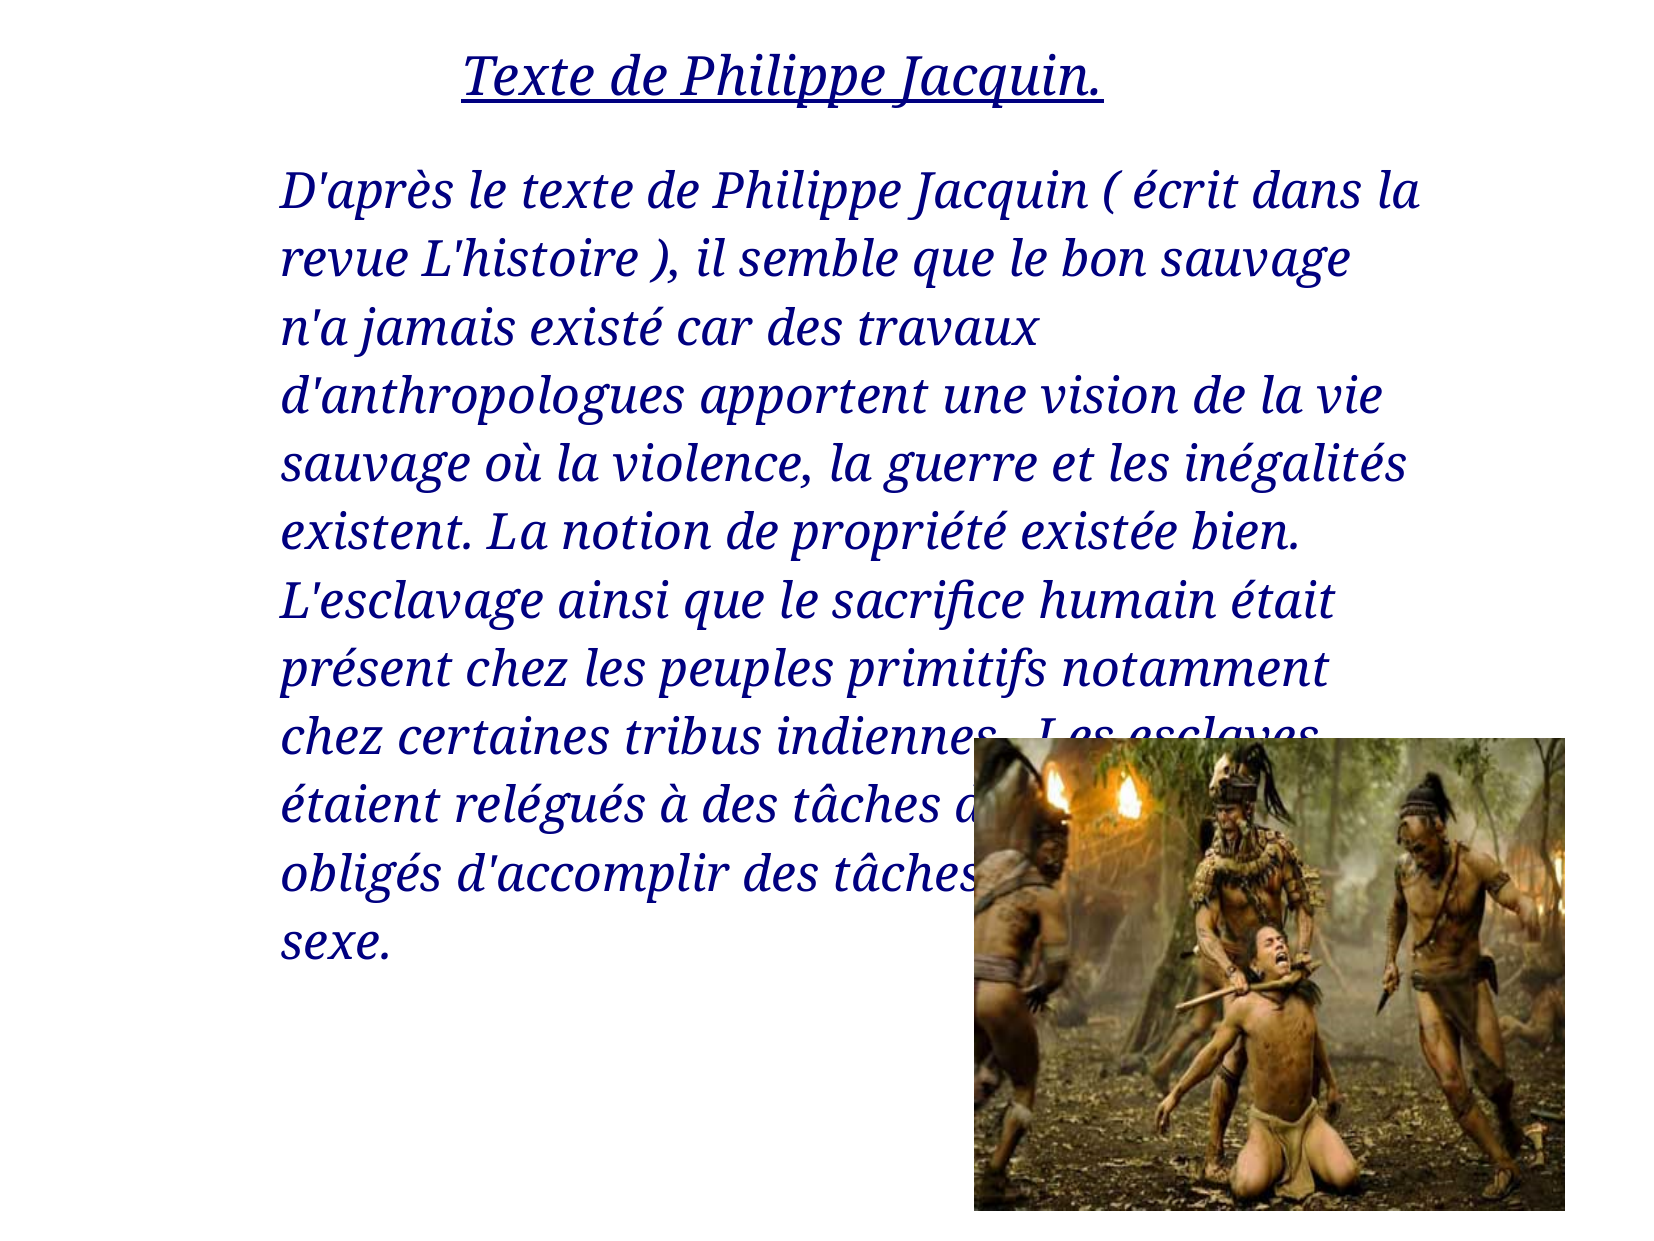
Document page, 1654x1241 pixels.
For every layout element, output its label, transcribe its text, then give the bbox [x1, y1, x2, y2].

text_box D'après le texte de Philippe Jacquin ( écrit dans la revue L'histoire ), il semble que le bon sauvage n'a jamais existé car des travaux d'anthropologues apportent une vision de la vie sauvage où la violence, la guerre et les inégalités existent. La notion de propriété existée bien. L'esclavage ainsi que le sacrifice humain était présent chez les peuples primitifs notamment chez certaines tribus indiennes . Les esclaves étaient relégués à des tâches dégradantes et obligés d'accomplir des tâches dédiées à l'autre sexe. [265, 147, 1447, 798]
picture [974, 738, 1565, 1211]
text_box Texte de Philippe Jacquin. [354, 29, 1211, 147]
